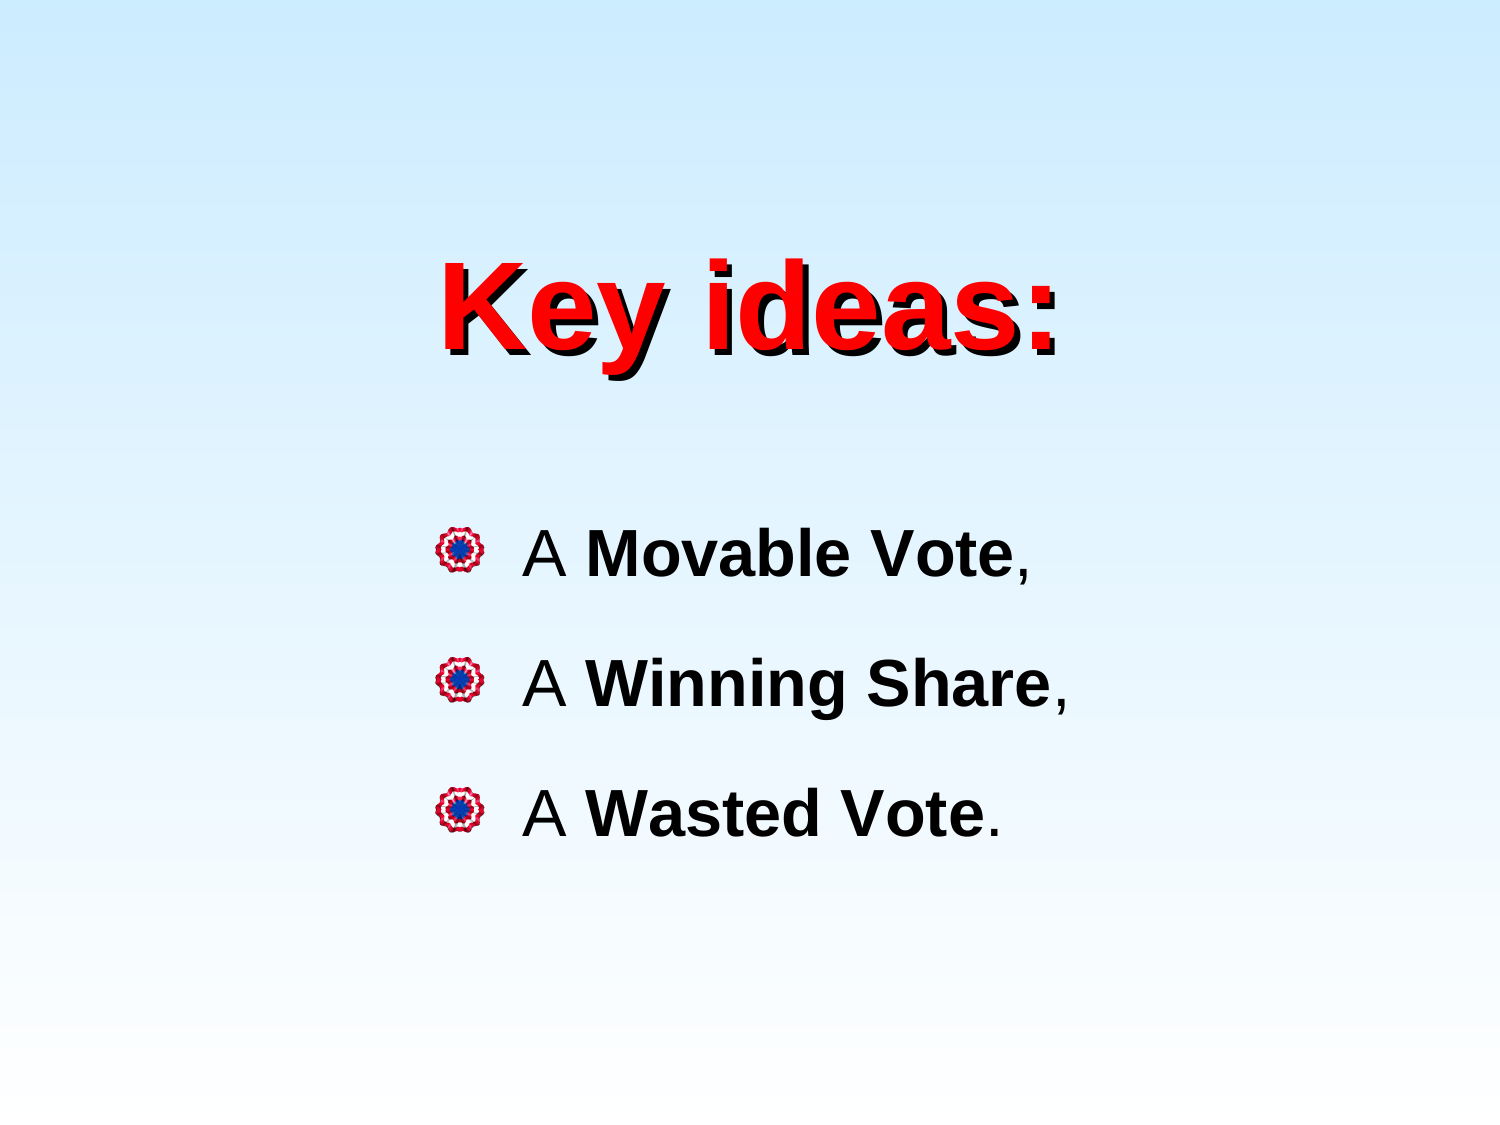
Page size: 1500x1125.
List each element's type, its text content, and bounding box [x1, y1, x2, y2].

text_box A Movable Vote, A Winning Share, A Wasted Vote. [387, 474, 1113, 900]
picture [433, 525, 486, 574]
title Key ideas: [0, 212, 1500, 400]
picture [433, 785, 486, 834]
picture [433, 655, 486, 704]
